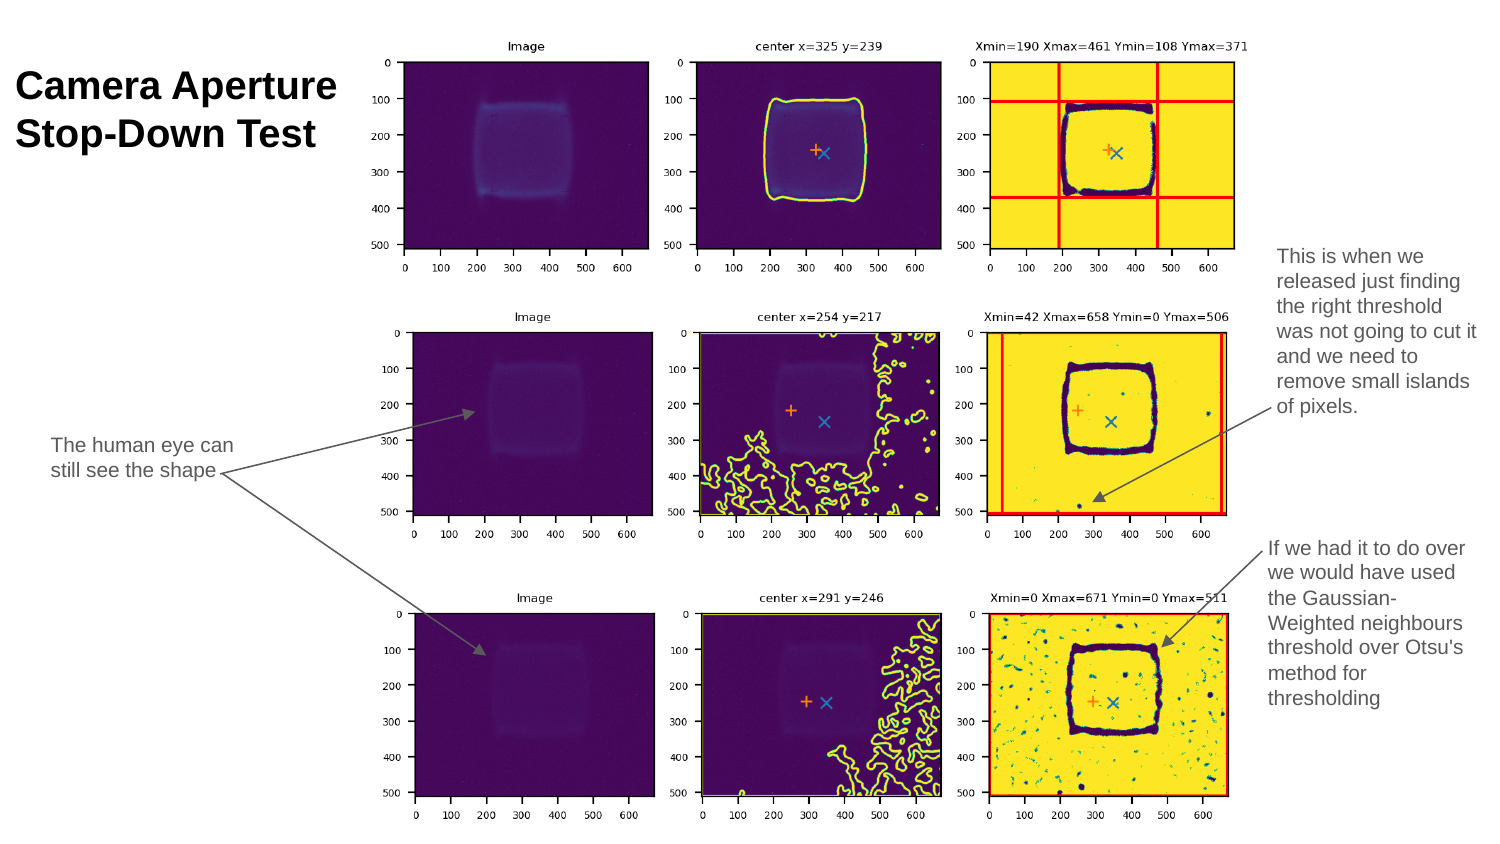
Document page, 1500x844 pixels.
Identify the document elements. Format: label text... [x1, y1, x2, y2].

text_box If we had it to do over we would have used the Gaussian-Weighted neighbours threshold over Otsu's method for thresholding [1252, 519, 1492, 725]
title Camera Aperture Stop-Down Test [0, 45, 358, 299]
text_box The human eye can still see the shape [35, 417, 275, 498]
picture [366, 298, 1239, 553]
text_box The human eye can still see the shape [226, 462, 275, 498]
picture [356, 27, 1248, 287]
text_box This is when we released just finding the right threshold was not going to cut it and we need to remove small islands of pixels. [1261, 228, 1500, 433]
picture [368, 579, 1239, 834]
